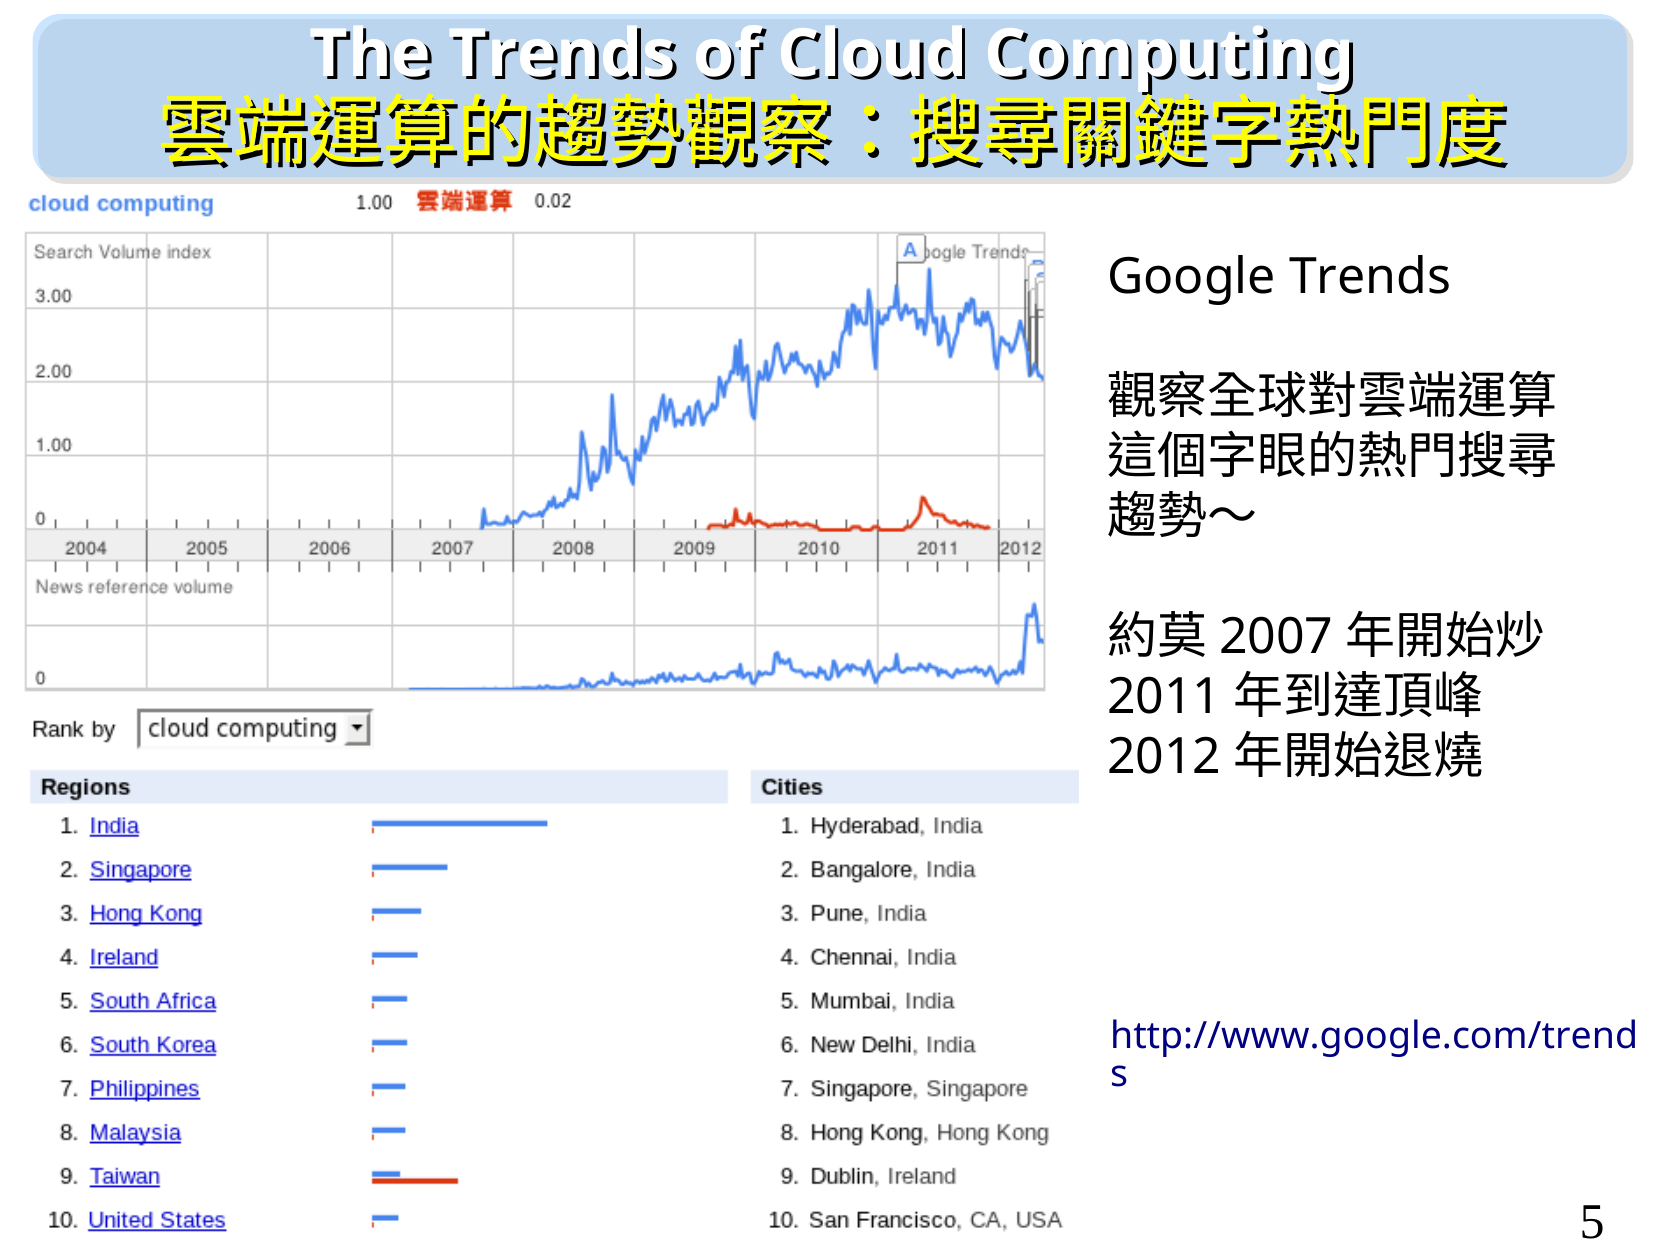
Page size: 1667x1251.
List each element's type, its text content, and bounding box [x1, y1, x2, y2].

text_box Google Trends 觀察全球對雲端運算這個字眼的熱門搜尋趨勢～ 約莫2007年開始炒 2011年到達頂峰 2012年開始退燒 [1092, 236, 1595, 792]
text_box http://www.google.com/trends [1095, 1003, 1654, 1064]
title The Trends of Cloud Computing 雲端運算的趨勢觀察：搜尋關鍵字熱門度 [0, 16, 1665, 175]
picture [6, 185, 1079, 1249]
